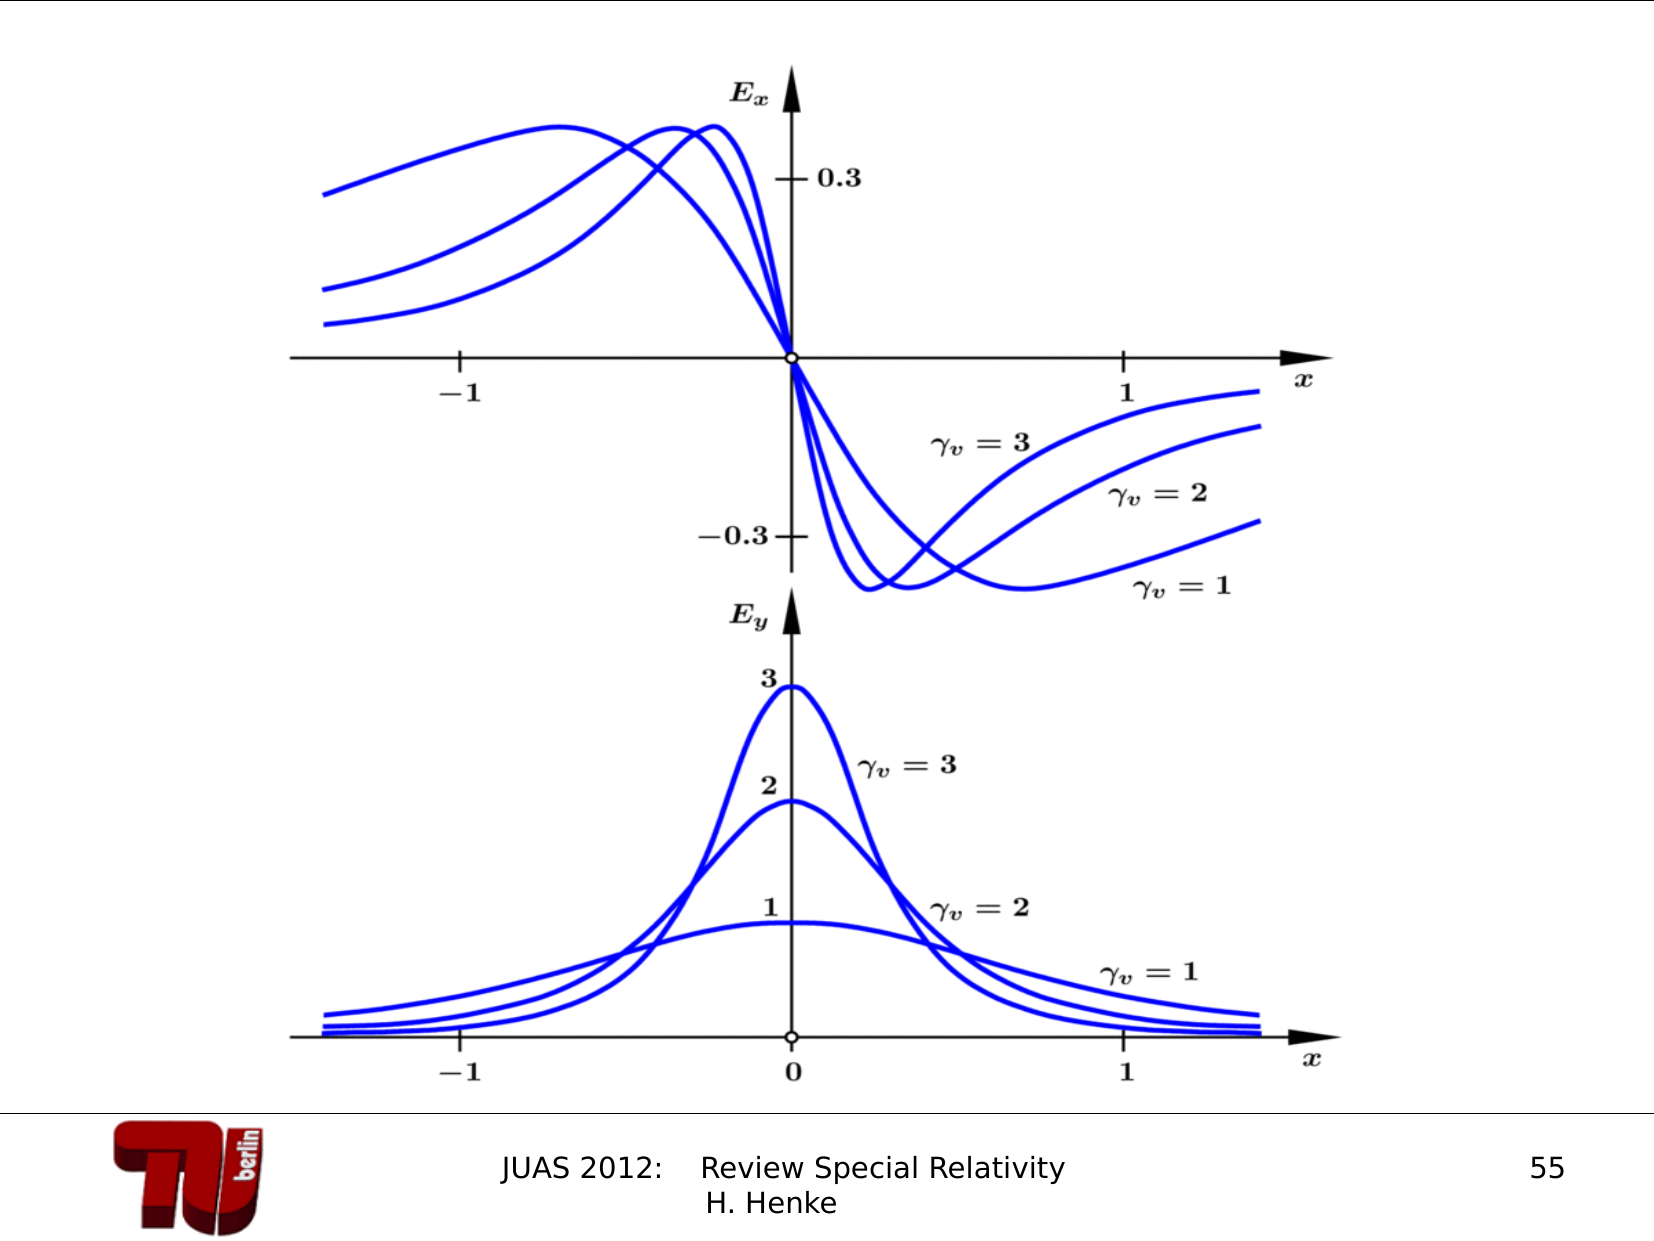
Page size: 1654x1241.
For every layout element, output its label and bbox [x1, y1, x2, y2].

picture [267, 52, 1368, 1089]
picture [112, 1119, 265, 1238]
